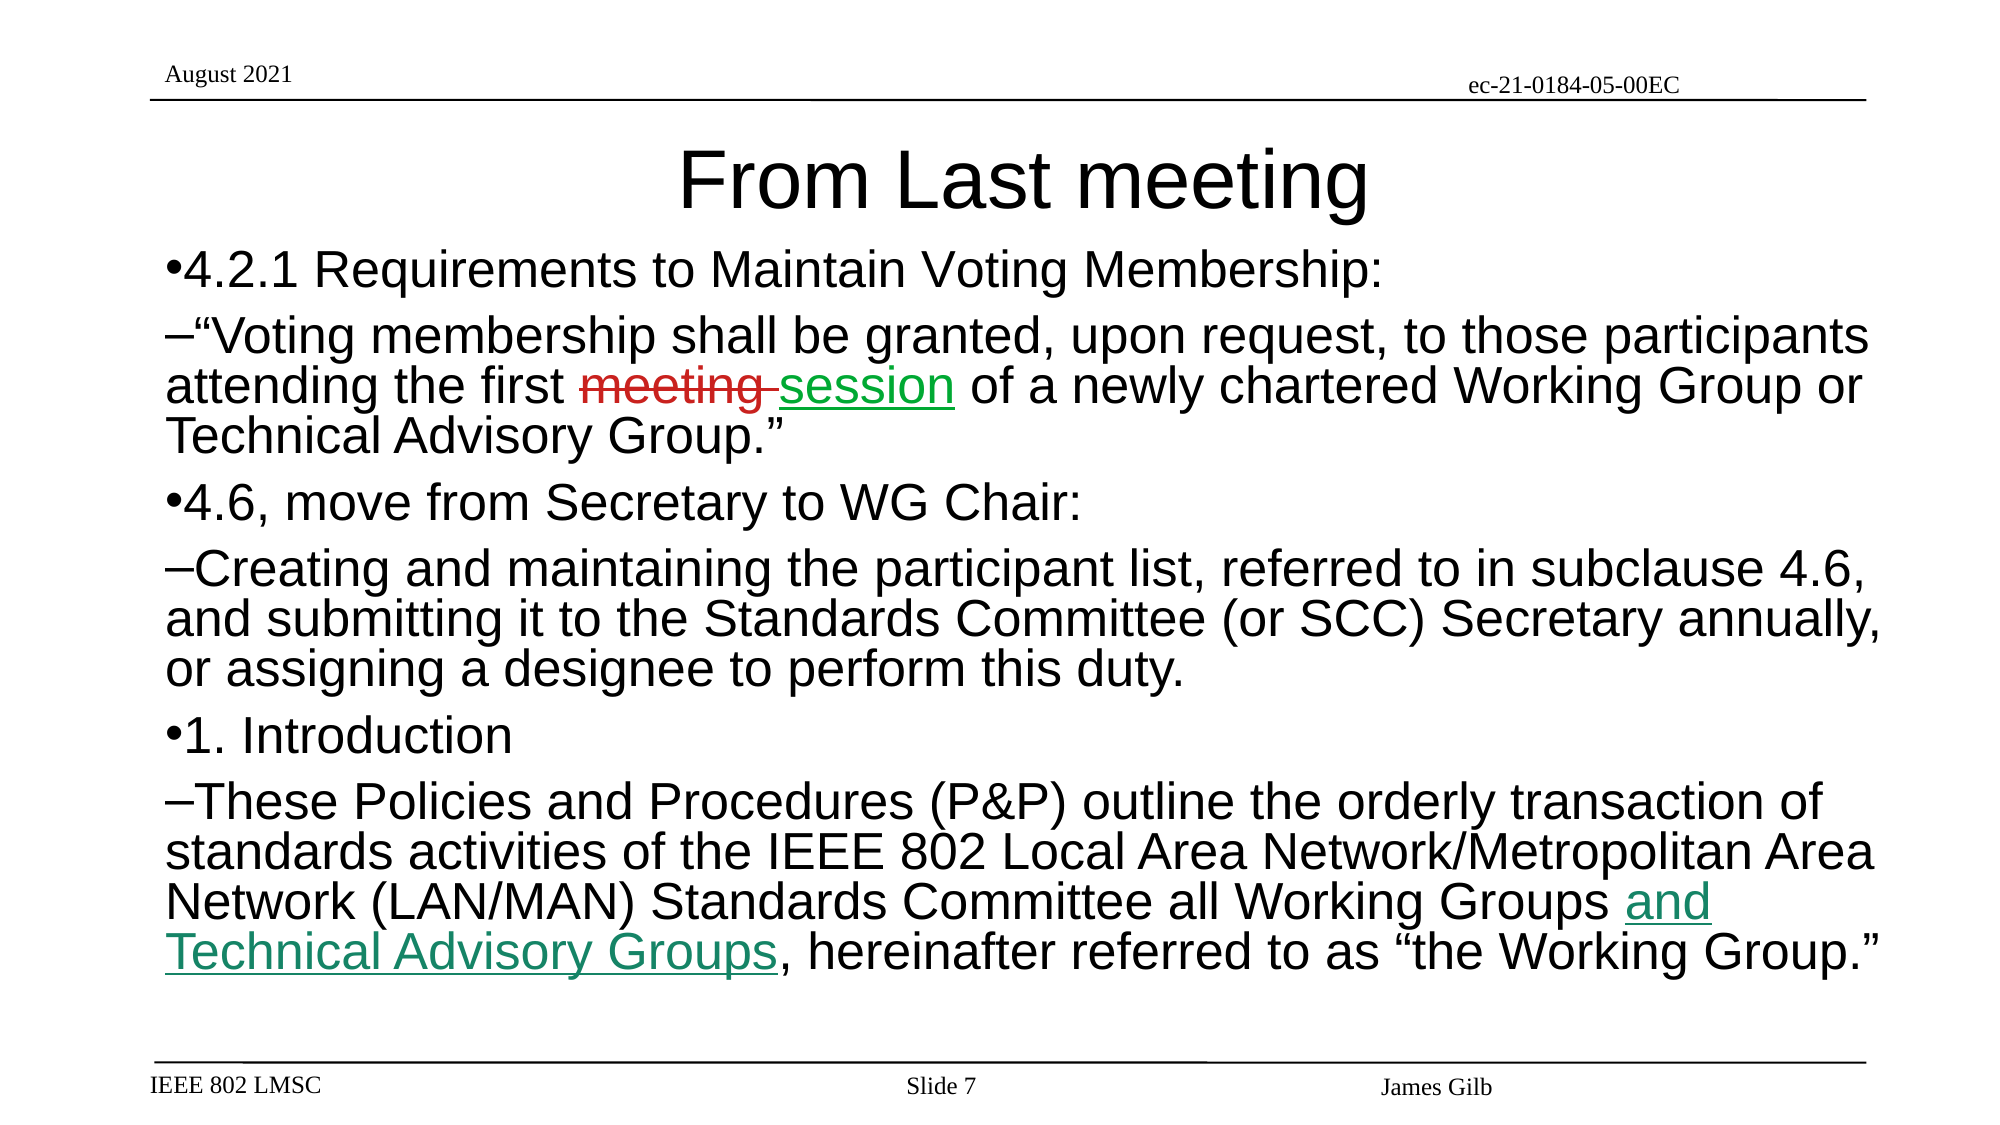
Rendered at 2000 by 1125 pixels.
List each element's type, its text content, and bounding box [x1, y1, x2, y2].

list 4.2.1 Requirements to Maintain Voting Membership: “Voting membership shall be granted, upon request, to those participants attending the first meeting session of a newly chartered Working Group or Technical Advisory Group.” 4.6, move from Secretary to WG Chair: Creating and maintaining the participant list, referred to in subclause 4.6, and submitting it to the Standards Committee (or SCC) Secretary annually, or assigning a designee to perform this duty. 1. Introduction These Policies and Procedures (P&P) outline the orderly transaction of standards activities of the IEEE 802 Local Area Network/Metropolitan Area Network (LAN/MAN) Standards Committee all Working Groups and Technical Advisory Groups, hereinafter referred to as “the Working Group.” [149, 239, 1900, 1051]
title From Last meeting [149, 112, 1900, 238]
text_box Slide [799, 1069, 1083, 1108]
